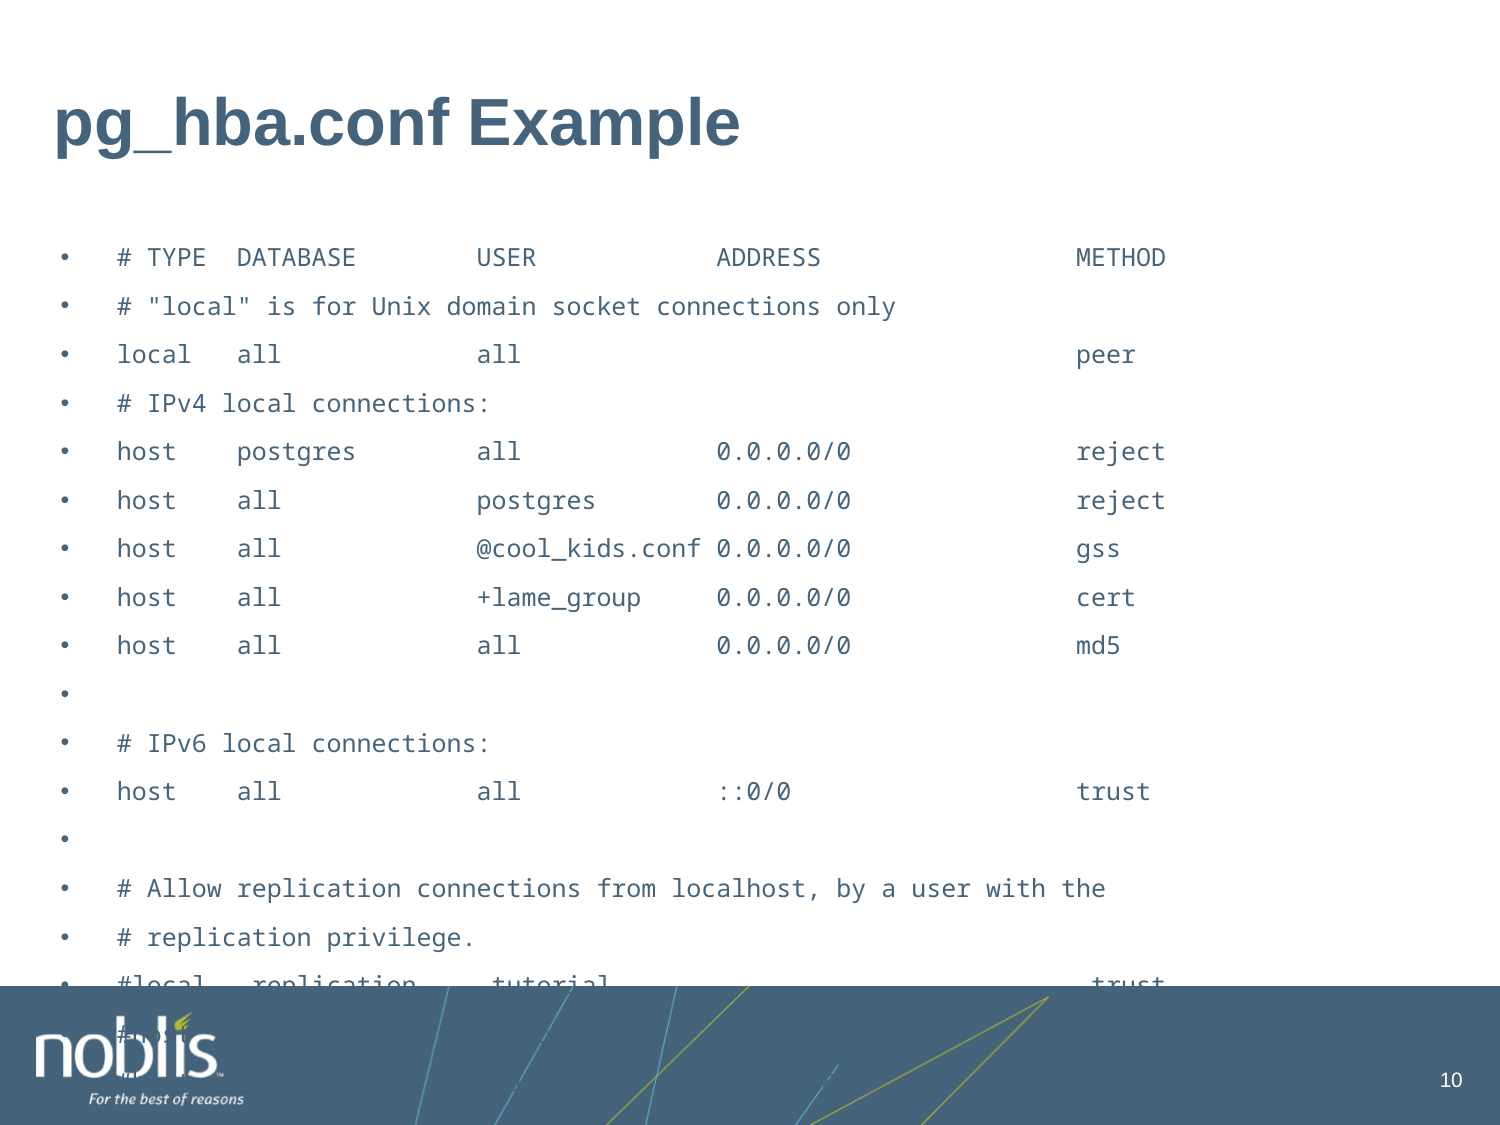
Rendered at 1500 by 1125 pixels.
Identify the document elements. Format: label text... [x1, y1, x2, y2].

picture [510, 986, 517, 992]
picture [285, 986, 292, 992]
picture [390, 986, 397, 992]
list # TYPE DATABASE USER ADDRESS METHOD # "local" is for Unix domain socket connections only local all all peer # IPv4 local connections: host postgres all 0.0.0.0/0 reject host all postgres 0.0.0.0/0 reject host all @cool_kids.conf 0.0.0.0/0 gss host all +lame_group 0.0.0.0/0 cert host all all 0.0.0.0/0 md5 # IPv6 local connections: host all all ::0/0 trust # Allow replication connections from localhost, by a user with the # replication privilege. #local replication tutorial trust #host replication tutorial 127.0.0.1/32 trust #host replication tutorial ::1/128 trust [60, 239, 1437, 968]
picture [0, 986, 1500, 1125]
picture [540, 986, 547, 992]
picture [150, 986, 157, 992]
title pg_hba.conf Example [53, 38, 1438, 211]
picture [1125, 986, 1132, 992]
